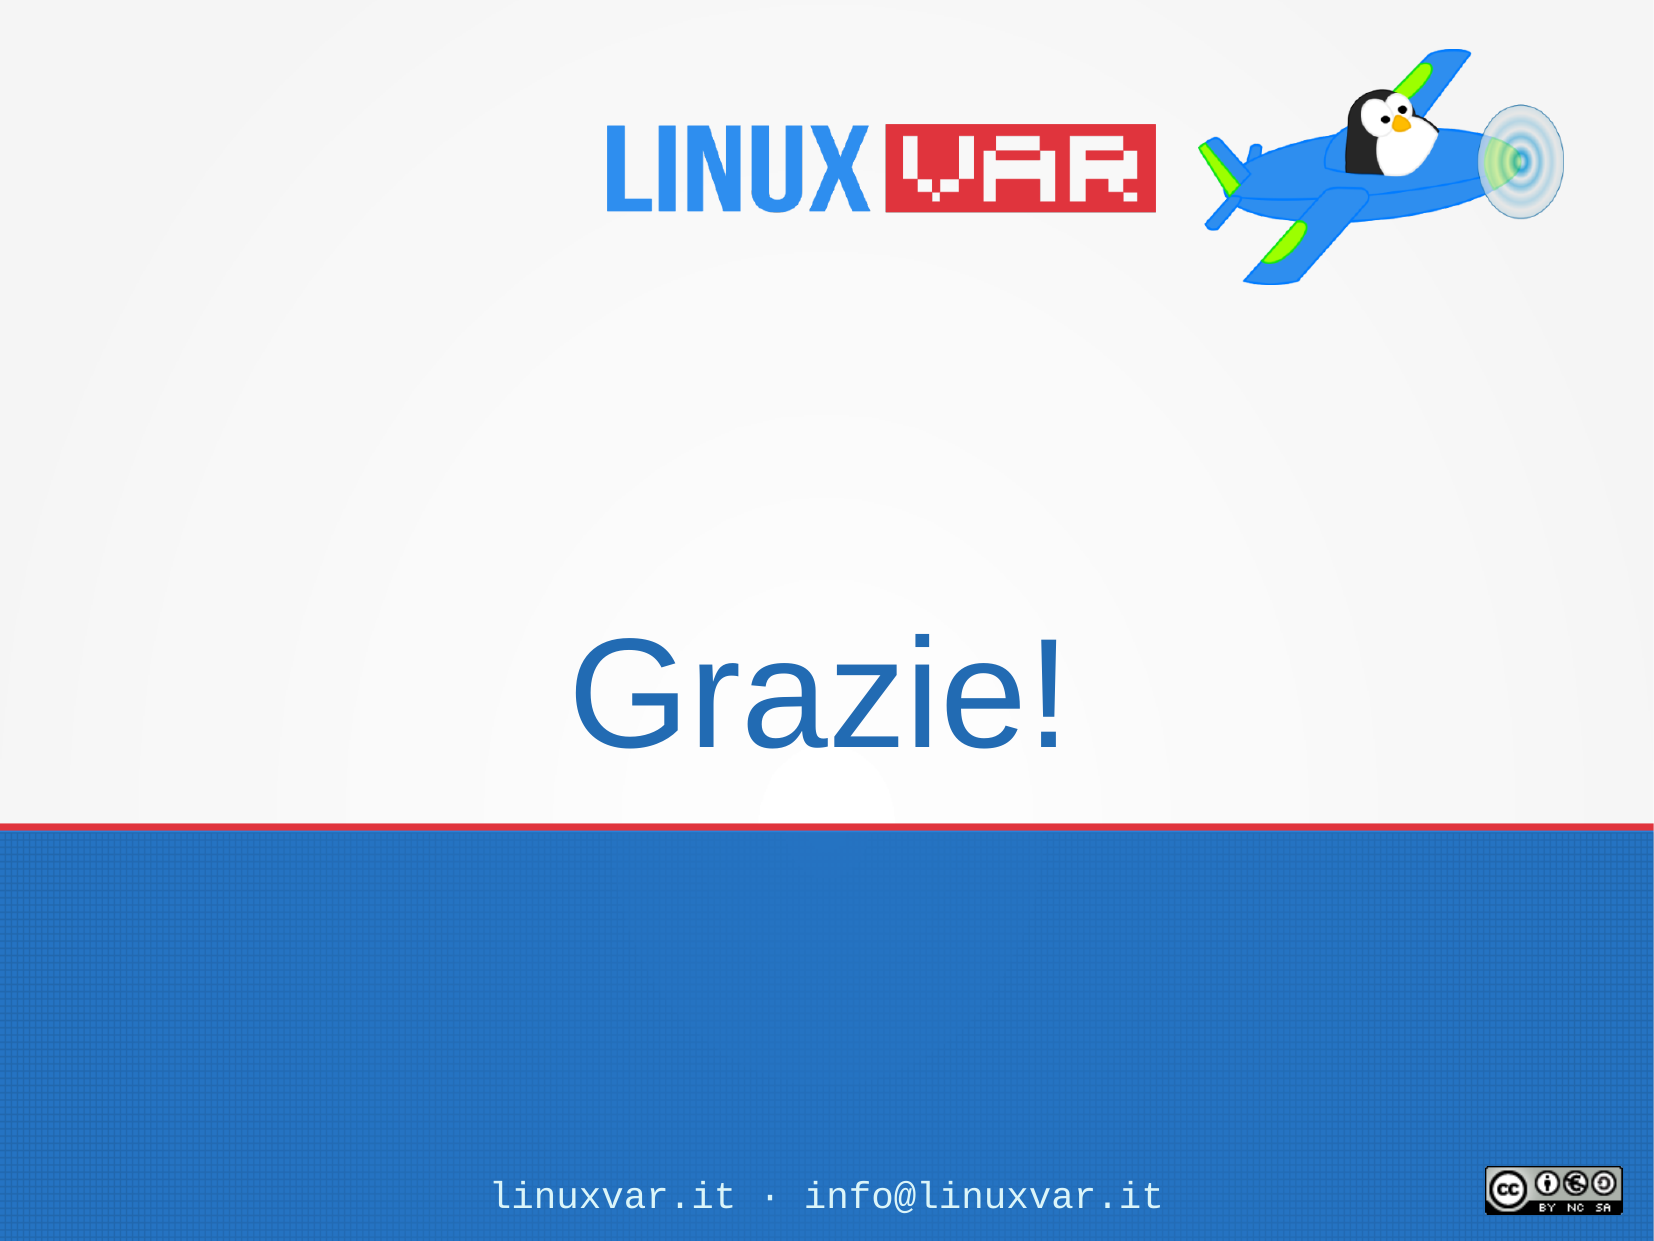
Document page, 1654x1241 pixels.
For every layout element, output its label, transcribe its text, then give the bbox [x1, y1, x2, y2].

title Grazie! [75, 345, 1564, 781]
picture [0, 0, 1654, 1241]
